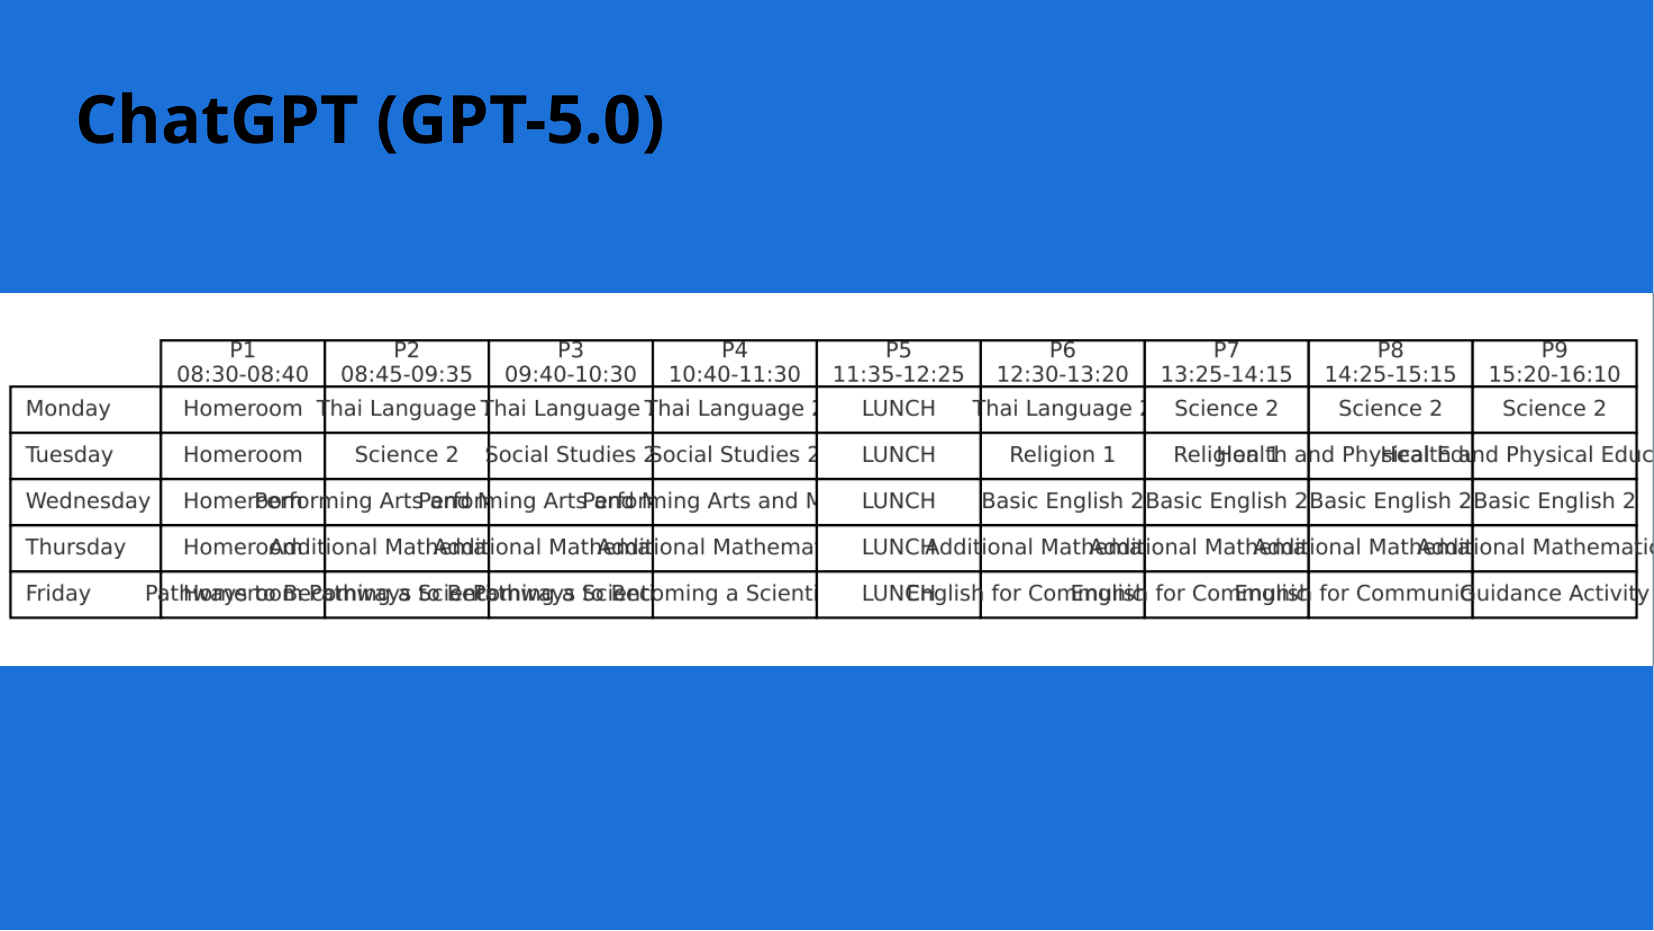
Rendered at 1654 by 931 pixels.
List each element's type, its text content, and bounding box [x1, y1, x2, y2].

picture [0, 293, 1654, 666]
title ChatGPT (GPT-5.0) [75, 71, 1564, 164]
